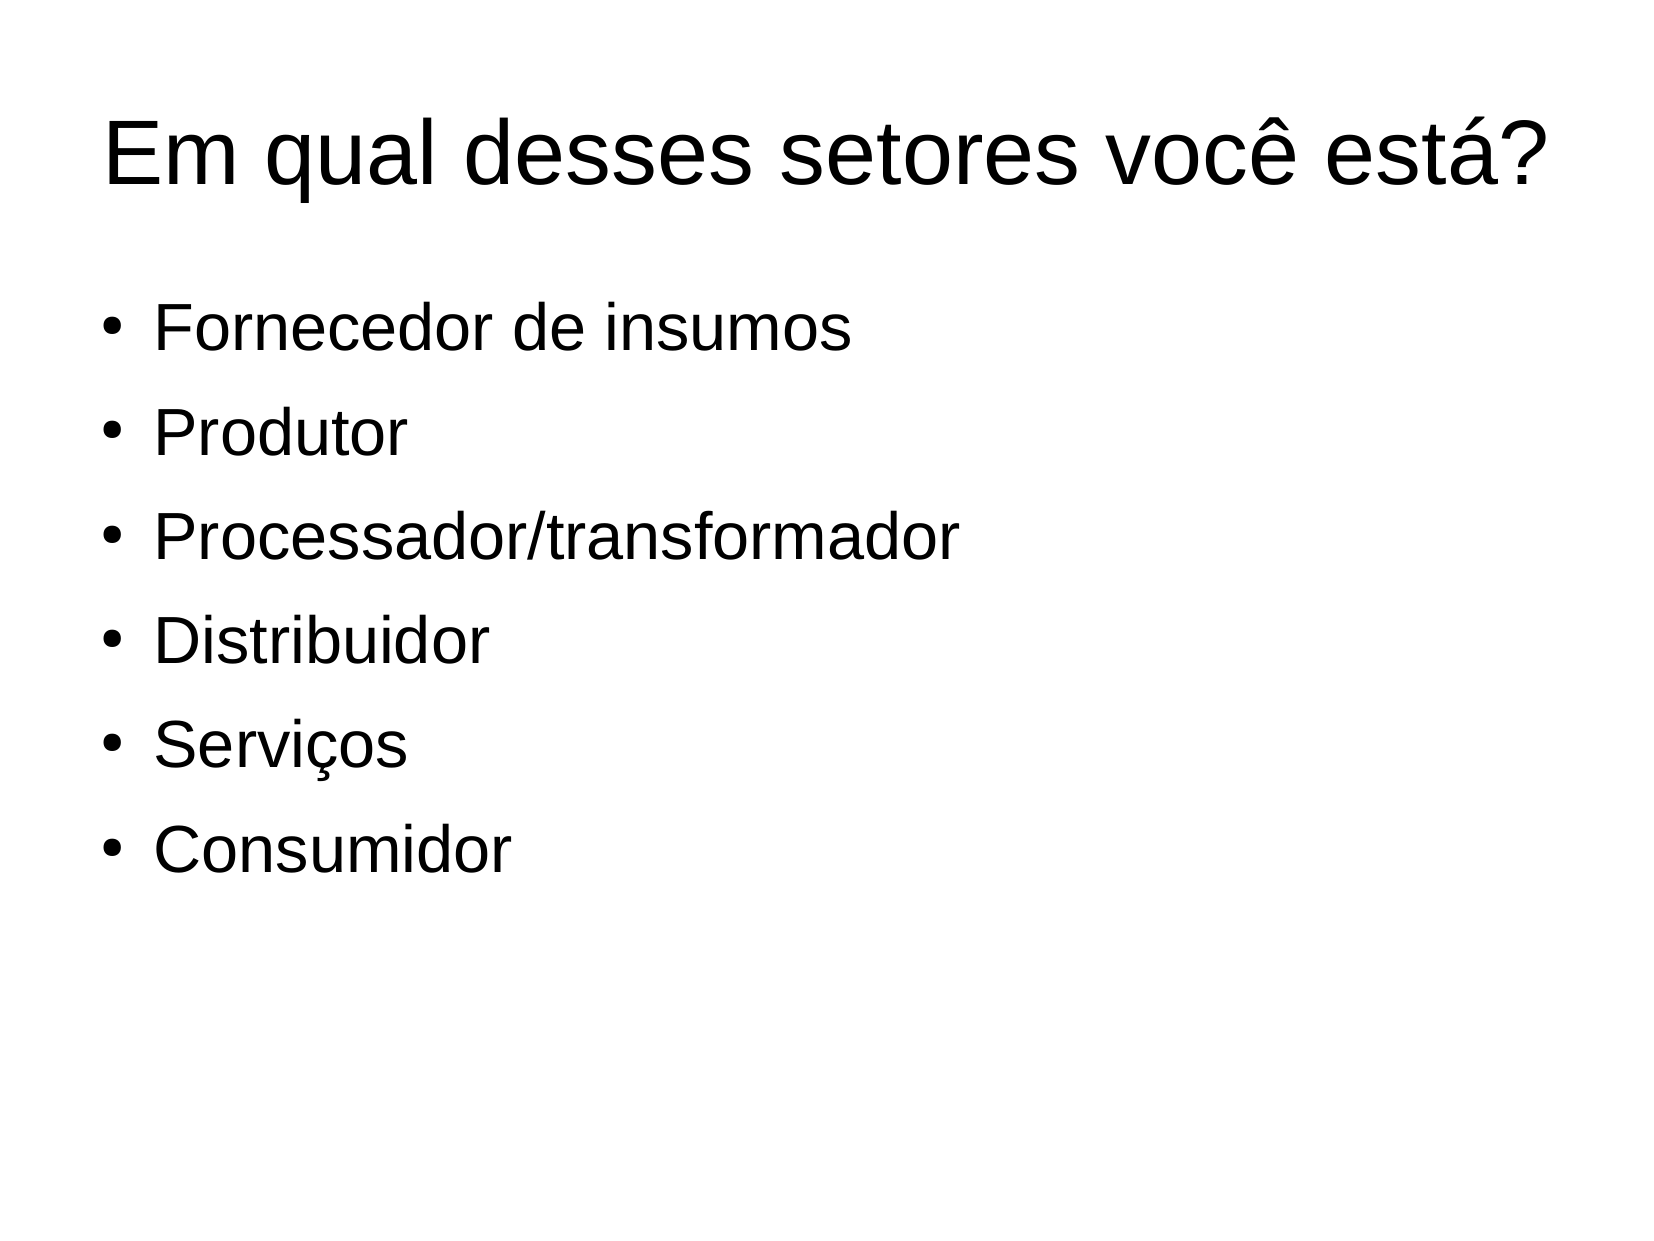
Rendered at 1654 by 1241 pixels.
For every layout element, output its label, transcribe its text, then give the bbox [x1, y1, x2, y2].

title Em qual desses setores você está? [82, 49, 1571, 257]
list Fornecedor de insumos Produtor Processador/transformador Distribuidor Serviços Consumidor [82, 290, 1571, 1010]
